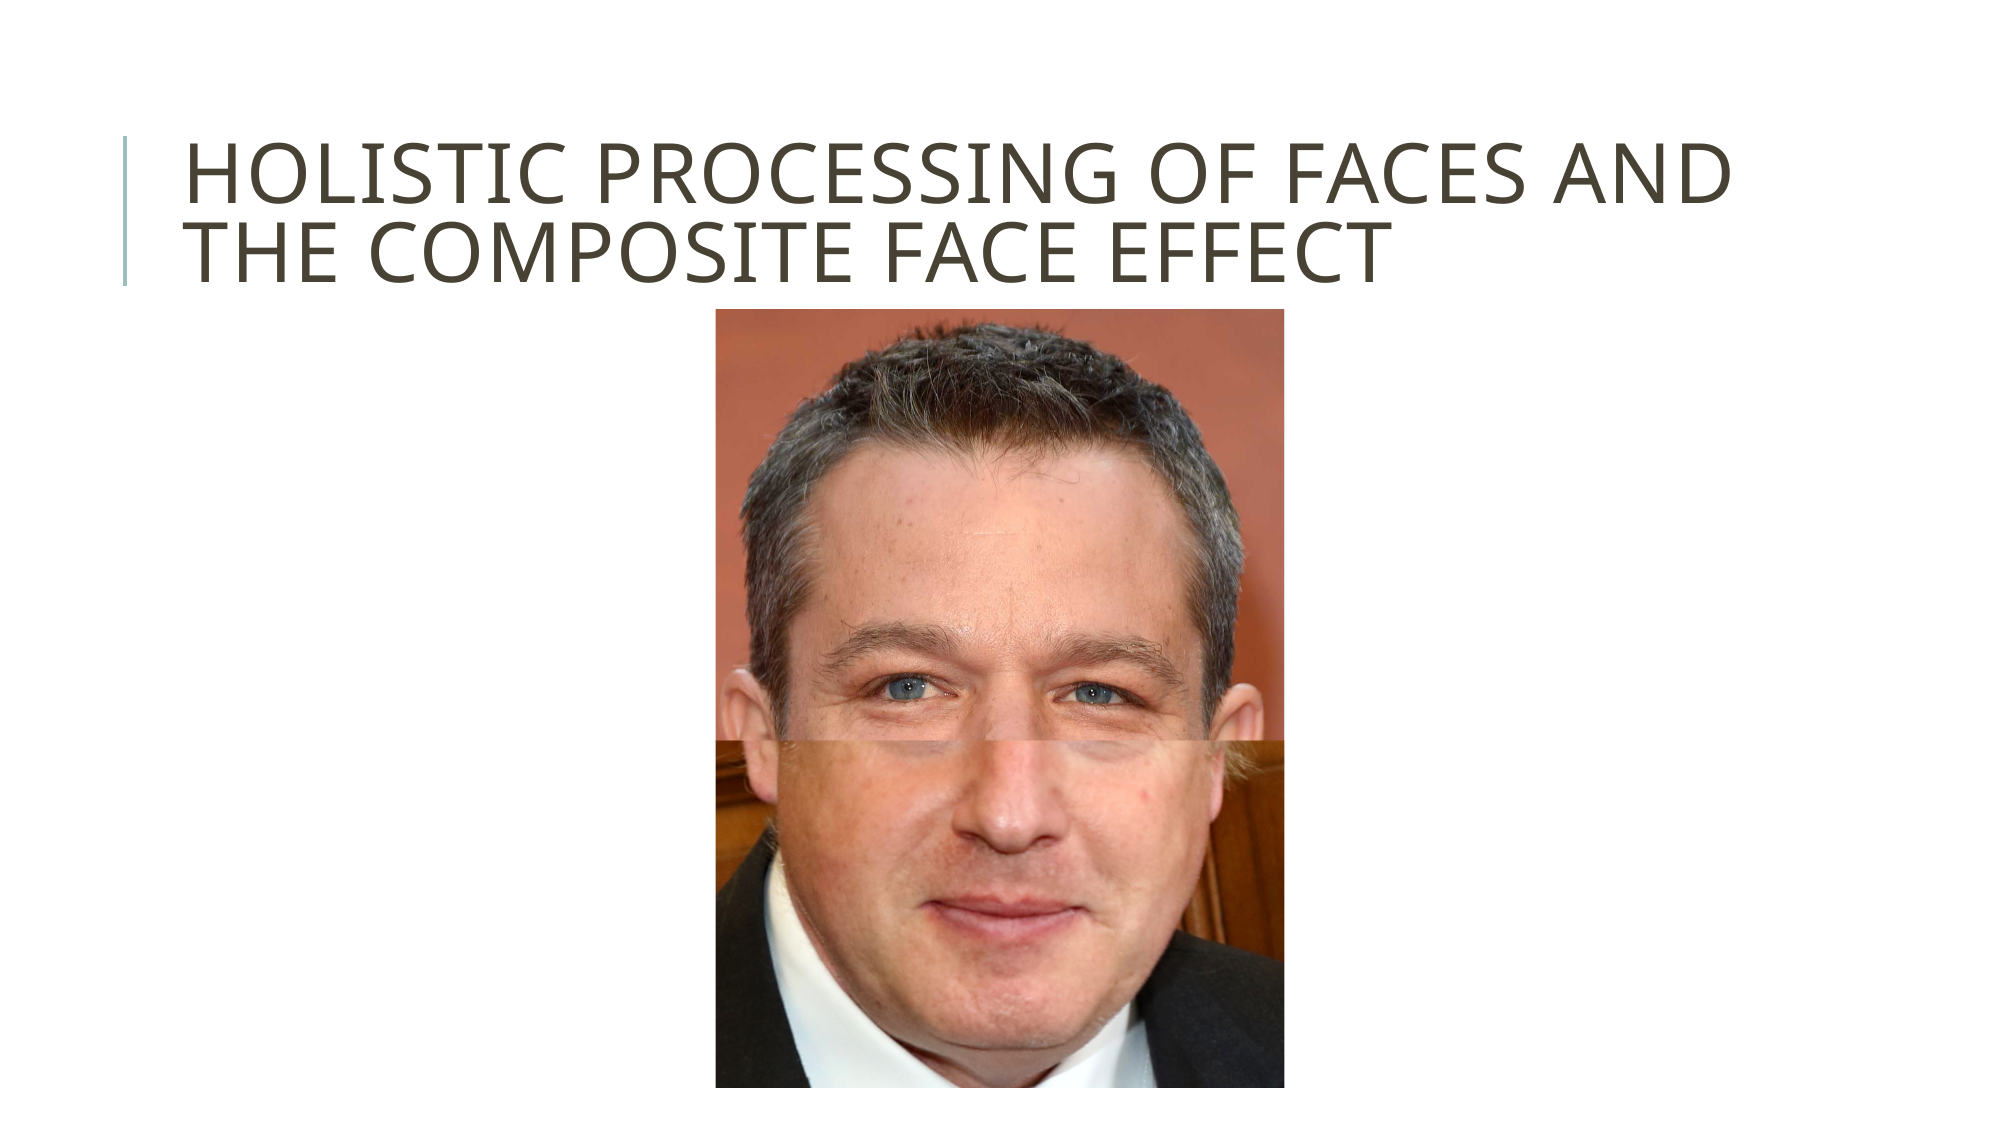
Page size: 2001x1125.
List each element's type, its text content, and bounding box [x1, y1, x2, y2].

picture [715, 309, 1285, 1088]
title Holistic processing of faces and the composite face effect [168, 96, 1763, 342]
